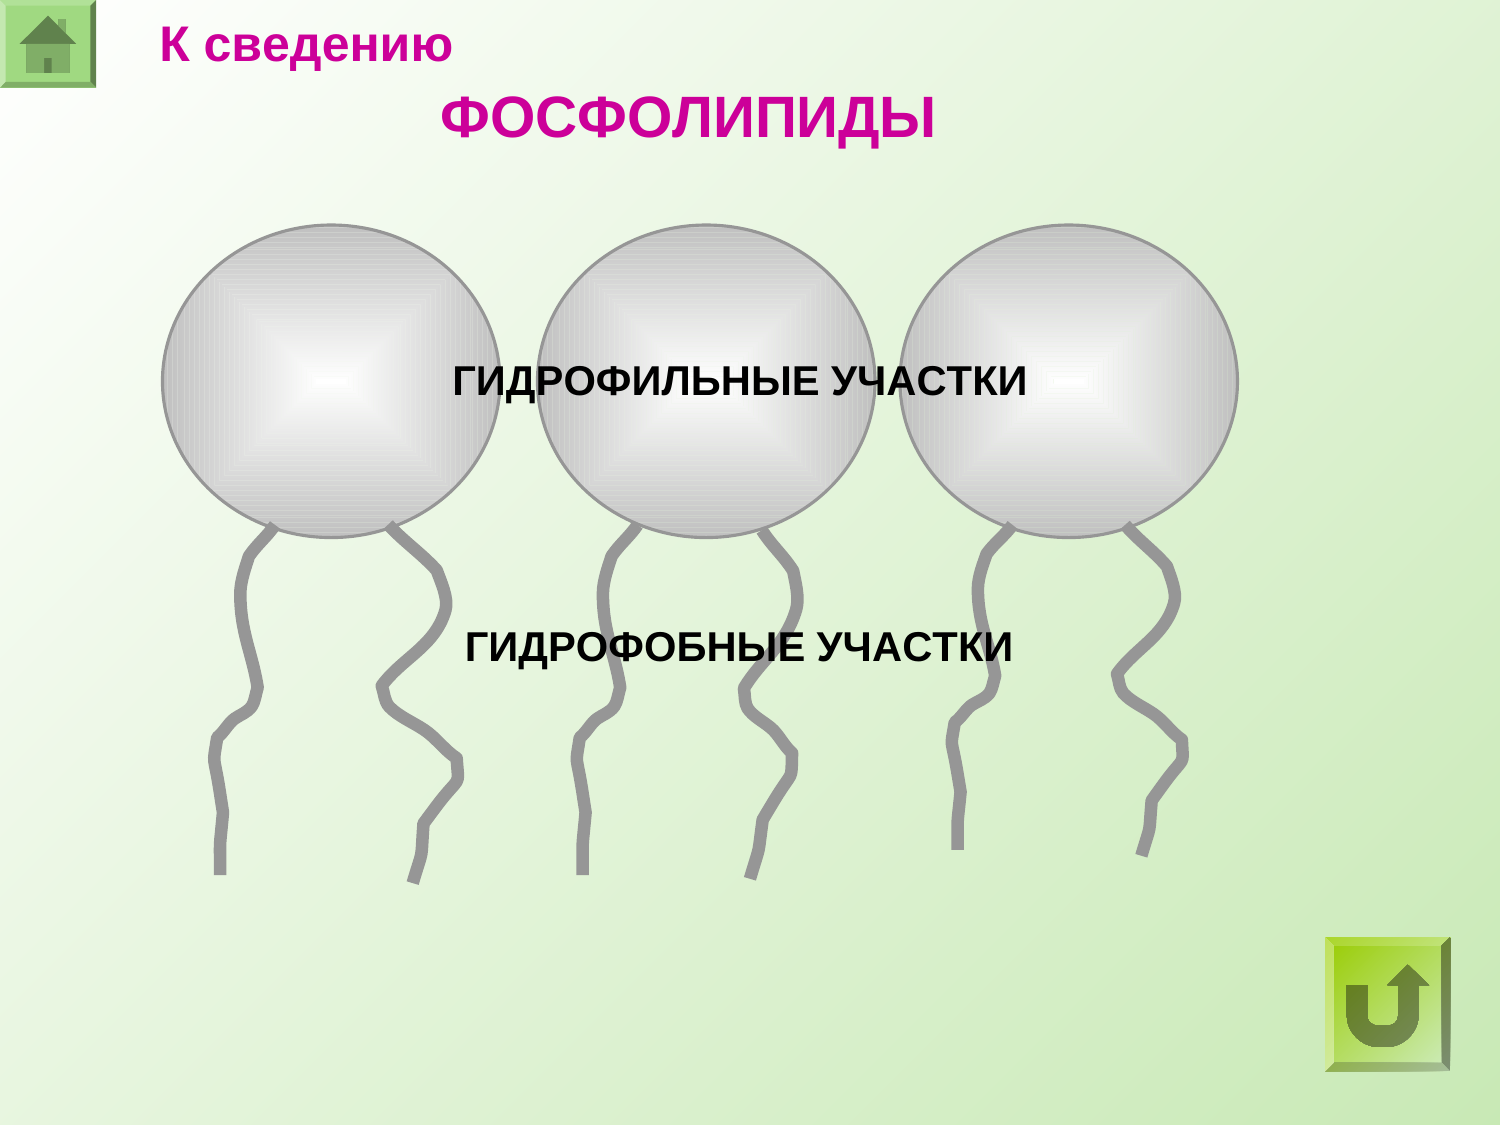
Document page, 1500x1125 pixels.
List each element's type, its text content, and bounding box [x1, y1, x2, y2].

text_box [1326, 937, 1451, 1072]
text_box [542, 224, 871, 345]
text_box ГИДРОФОБНЫЕ УЧАСТКИ [450, 612, 1029, 679]
text_box [903, 224, 1238, 538]
text_box [162, 224, 497, 538]
text_box [540, 412, 872, 538]
title К сведению [125, 0, 488, 88]
text_box [1, 0, 97, 88]
text_box ФОСФОЛИПИДЫ [425, 71, 952, 157]
text_box ГИДРОФИЛЬНЫЕ УЧАСТКИ [437, 345, 1043, 412]
